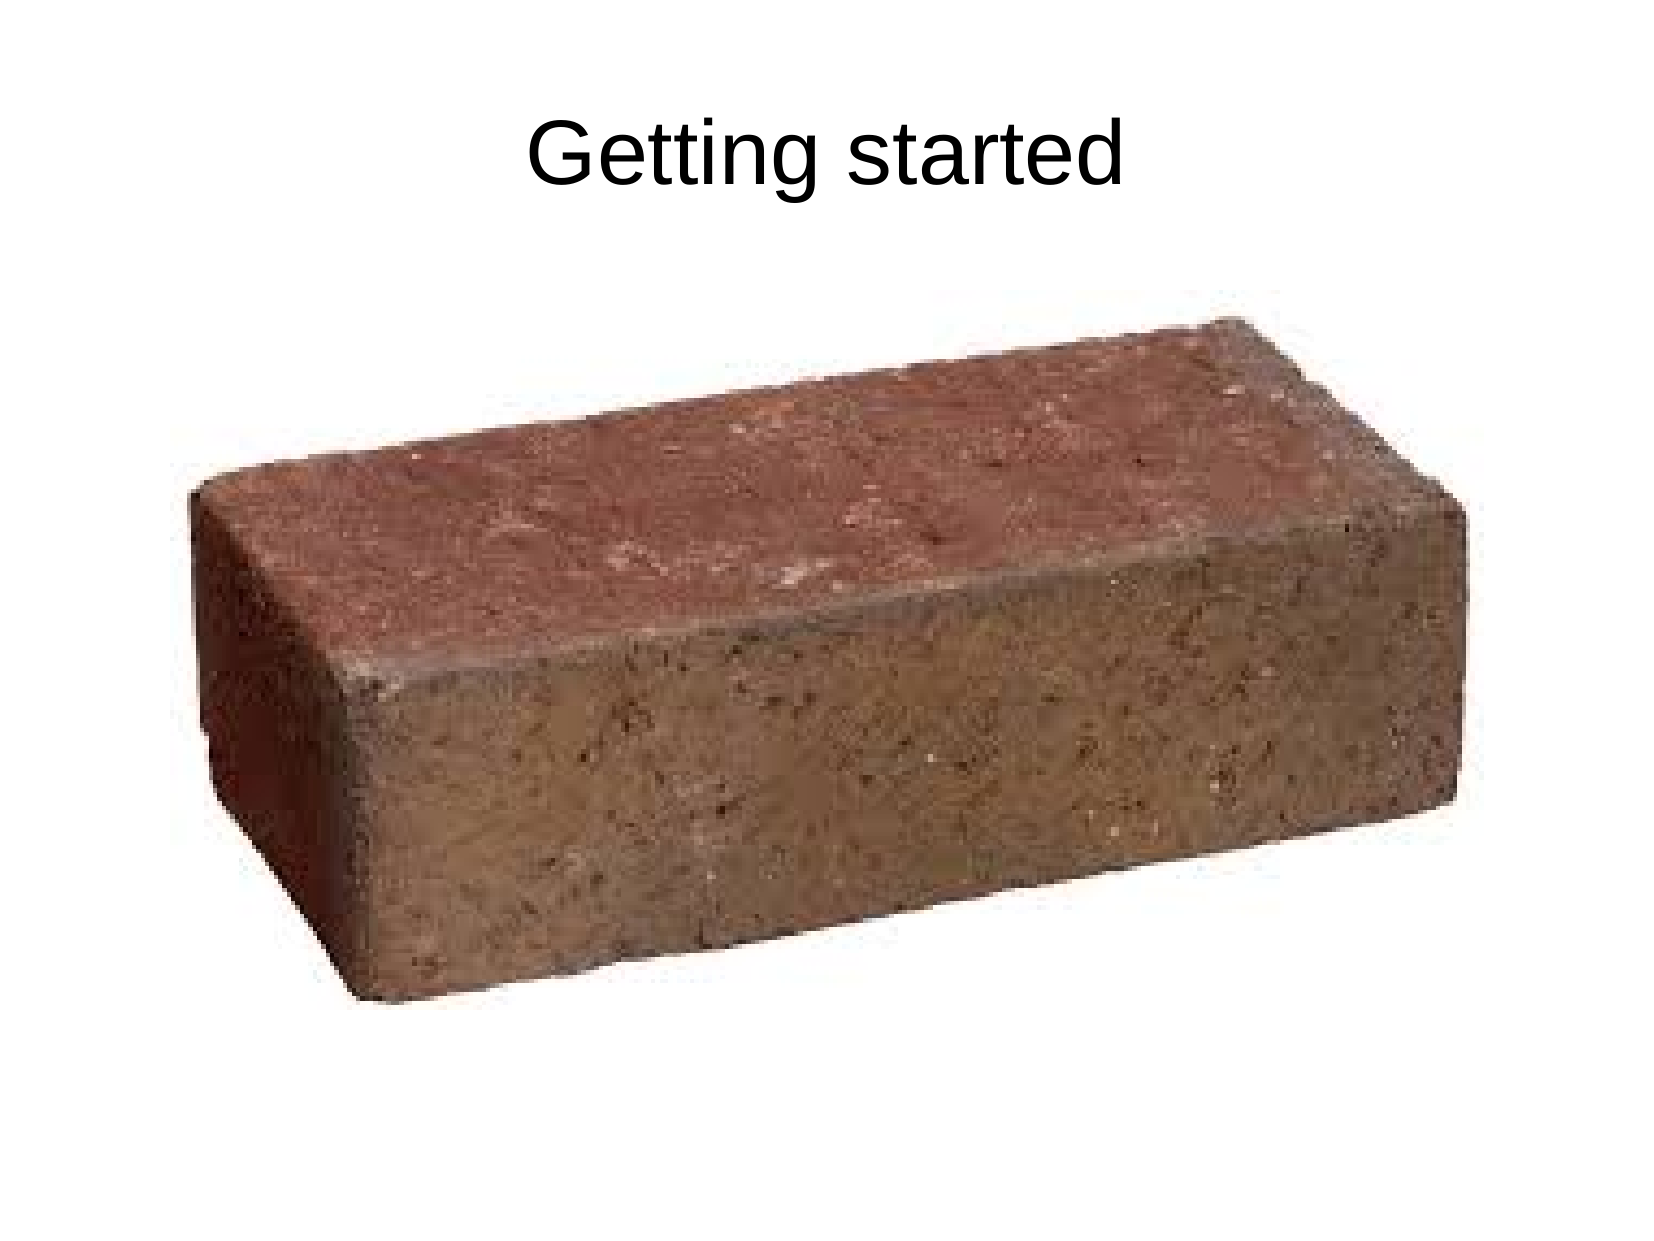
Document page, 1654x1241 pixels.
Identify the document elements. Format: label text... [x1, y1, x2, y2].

title Getting started [82, 49, 1571, 257]
picture [170, 290, 1484, 1010]
